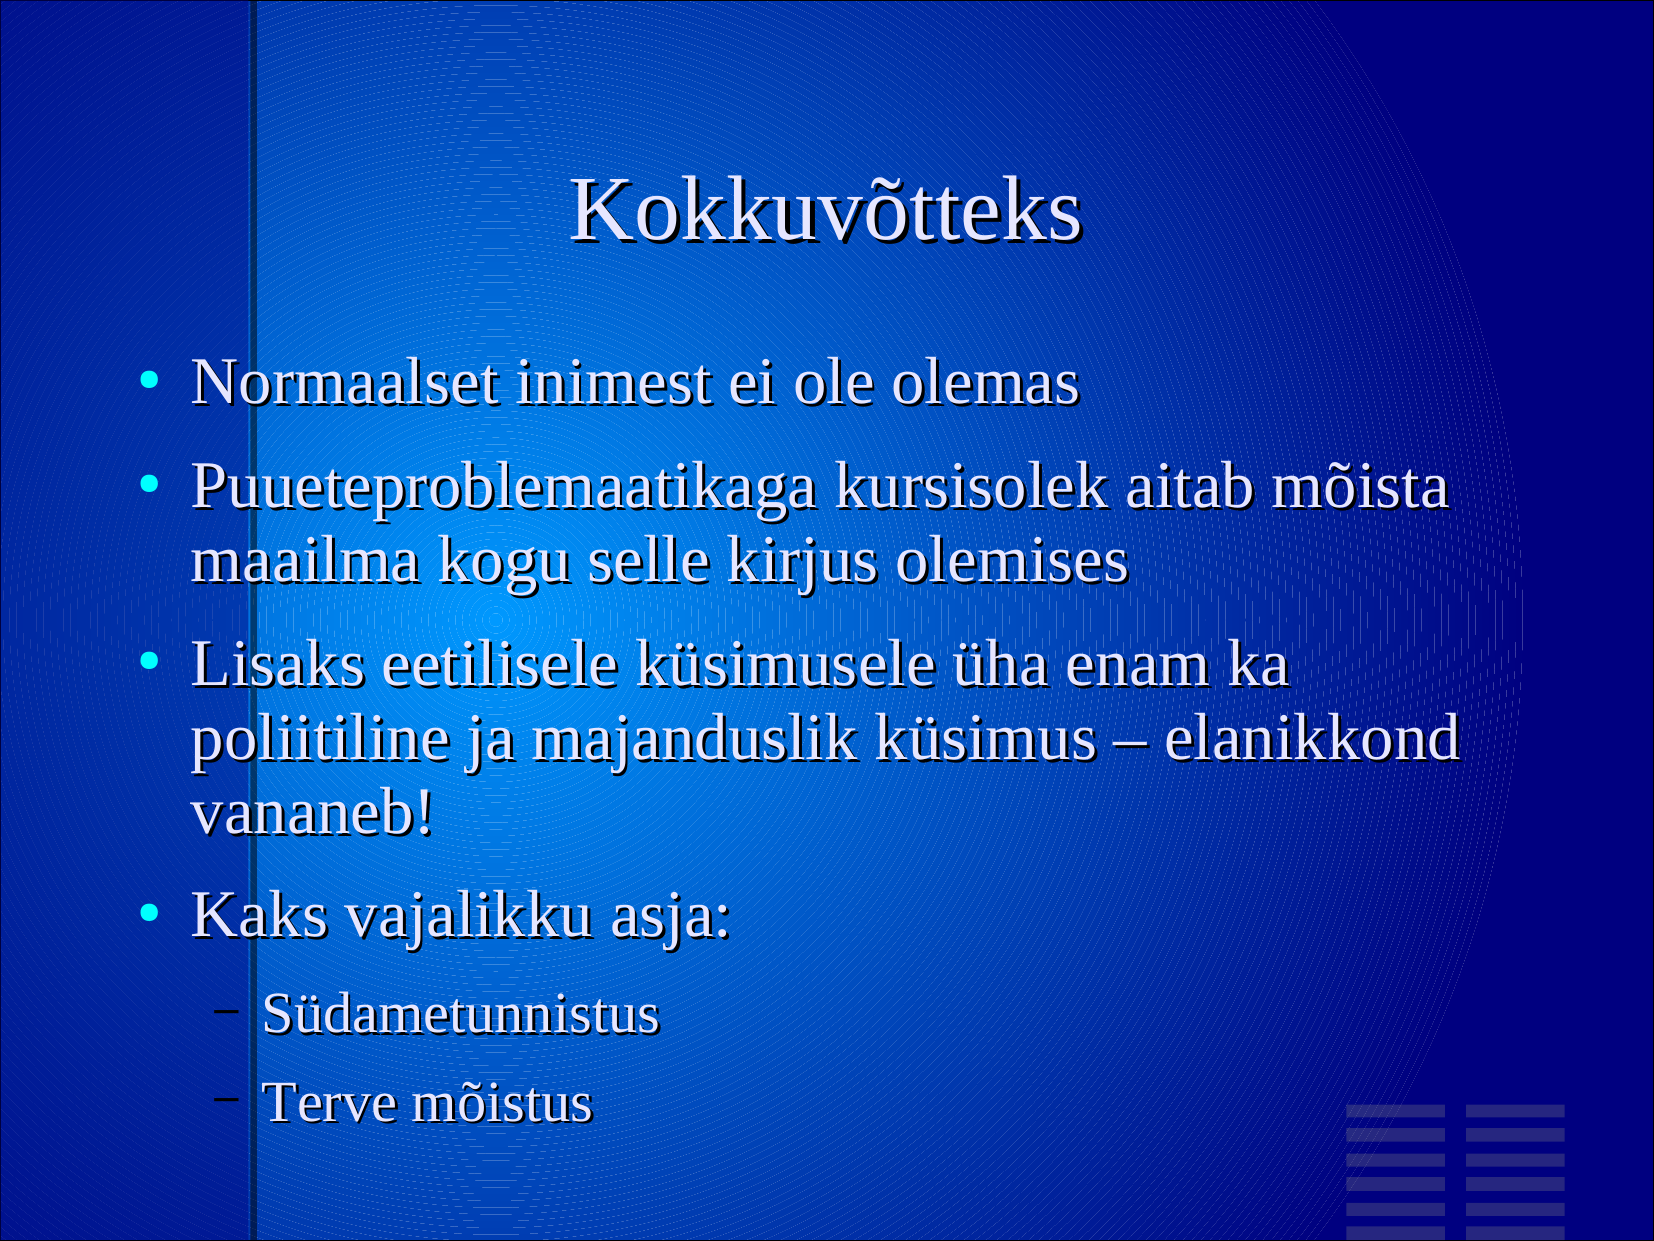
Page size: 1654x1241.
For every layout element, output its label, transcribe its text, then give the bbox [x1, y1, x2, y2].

title Kokkuvõtteks [119, 104, 1533, 313]
list Normaalset inimest ei ole olemas Puueteproblemaatikaga kursisolek aitab mõista maailma kogu selle kirjus olemises Lisaks eetilisele küsimusele üha enam ka poliitiline ja majanduslik küsimus – elanikkond vananeb! Kaks vajalikku asja: Südametunnistus Terve mõistus [119, 344, 1533, 1134]
